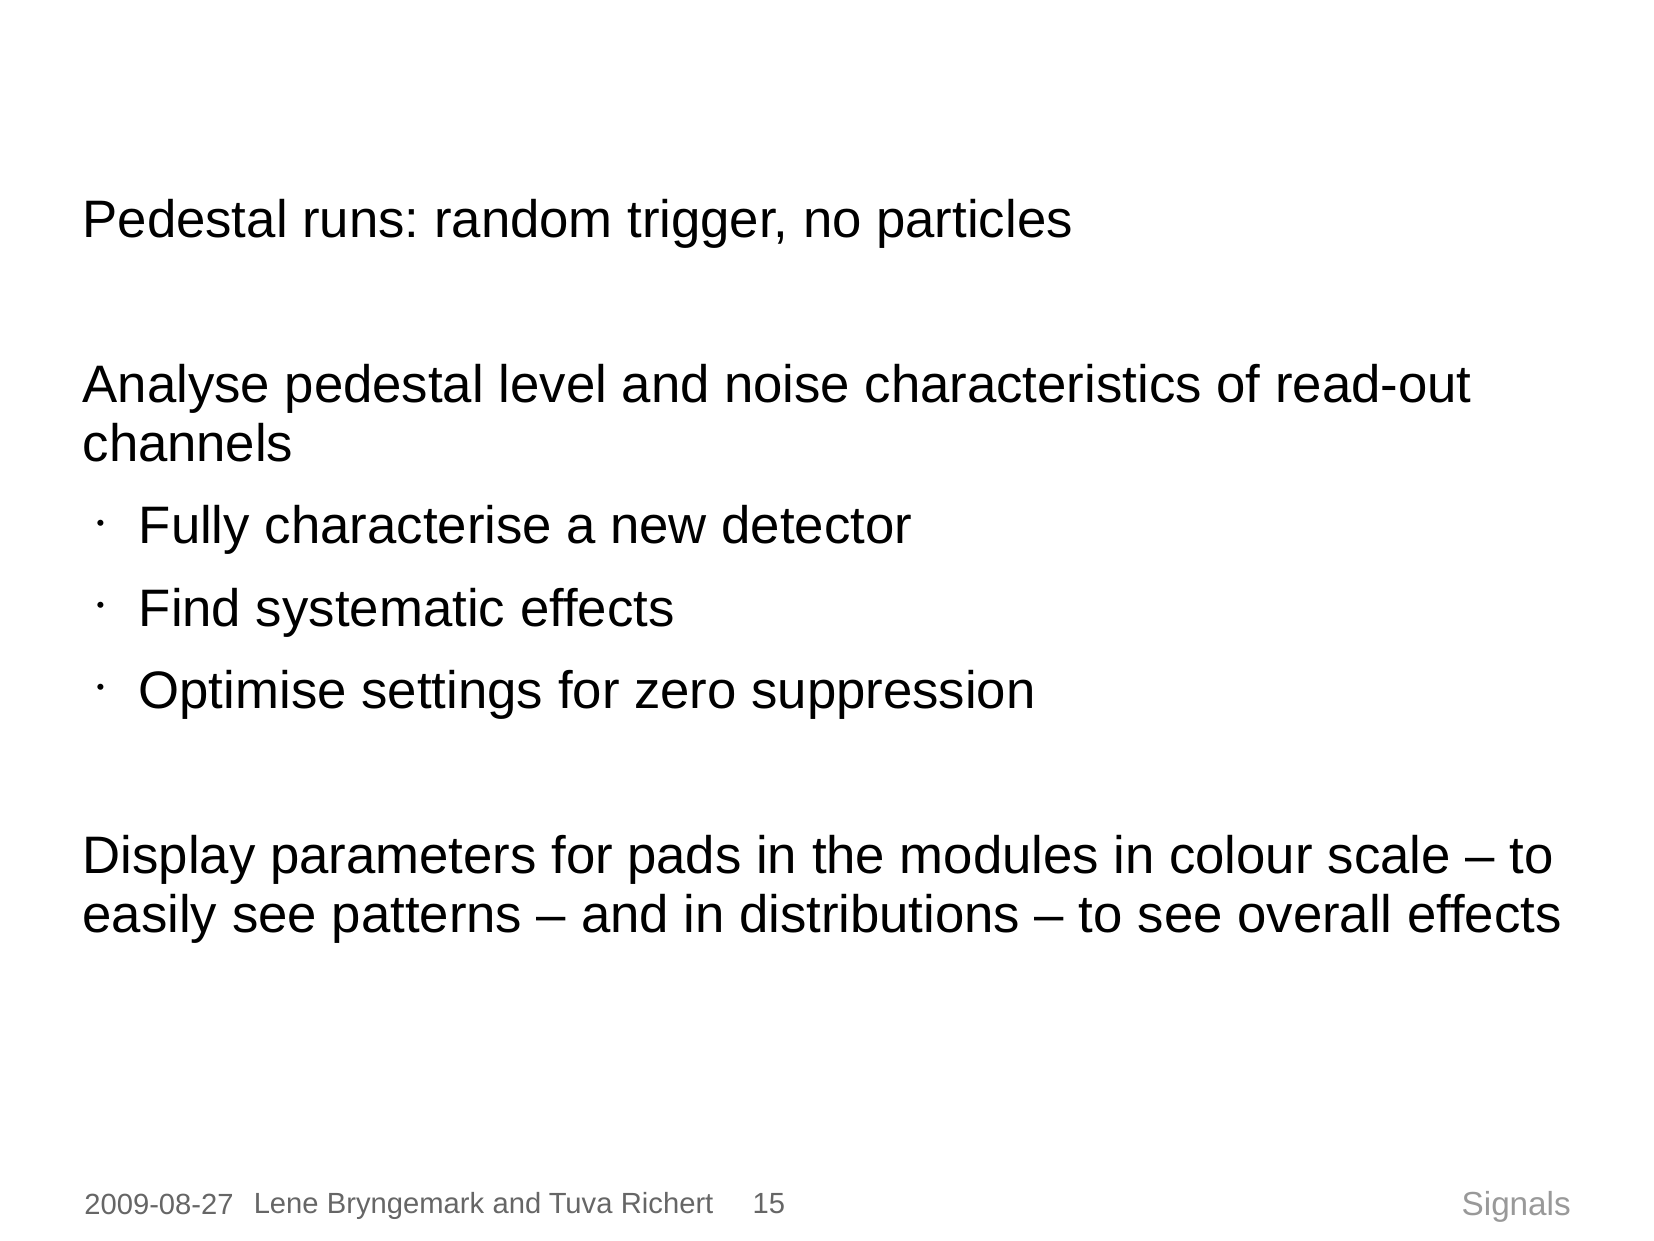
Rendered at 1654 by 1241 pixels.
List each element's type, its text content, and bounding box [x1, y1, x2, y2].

title Signals [82, 1177, 1572, 1232]
list Pedestal runs: random trigger, no particles Analyse pedestal level and noise characteristics of read-out channels Fully characterise a new detector Find systematic effects Optimise settings for zero suppression Display parameters for pads in the modules in colour scale – to easily see patterns – and in distributions – to see overall effects [82, 189, 1571, 1009]
